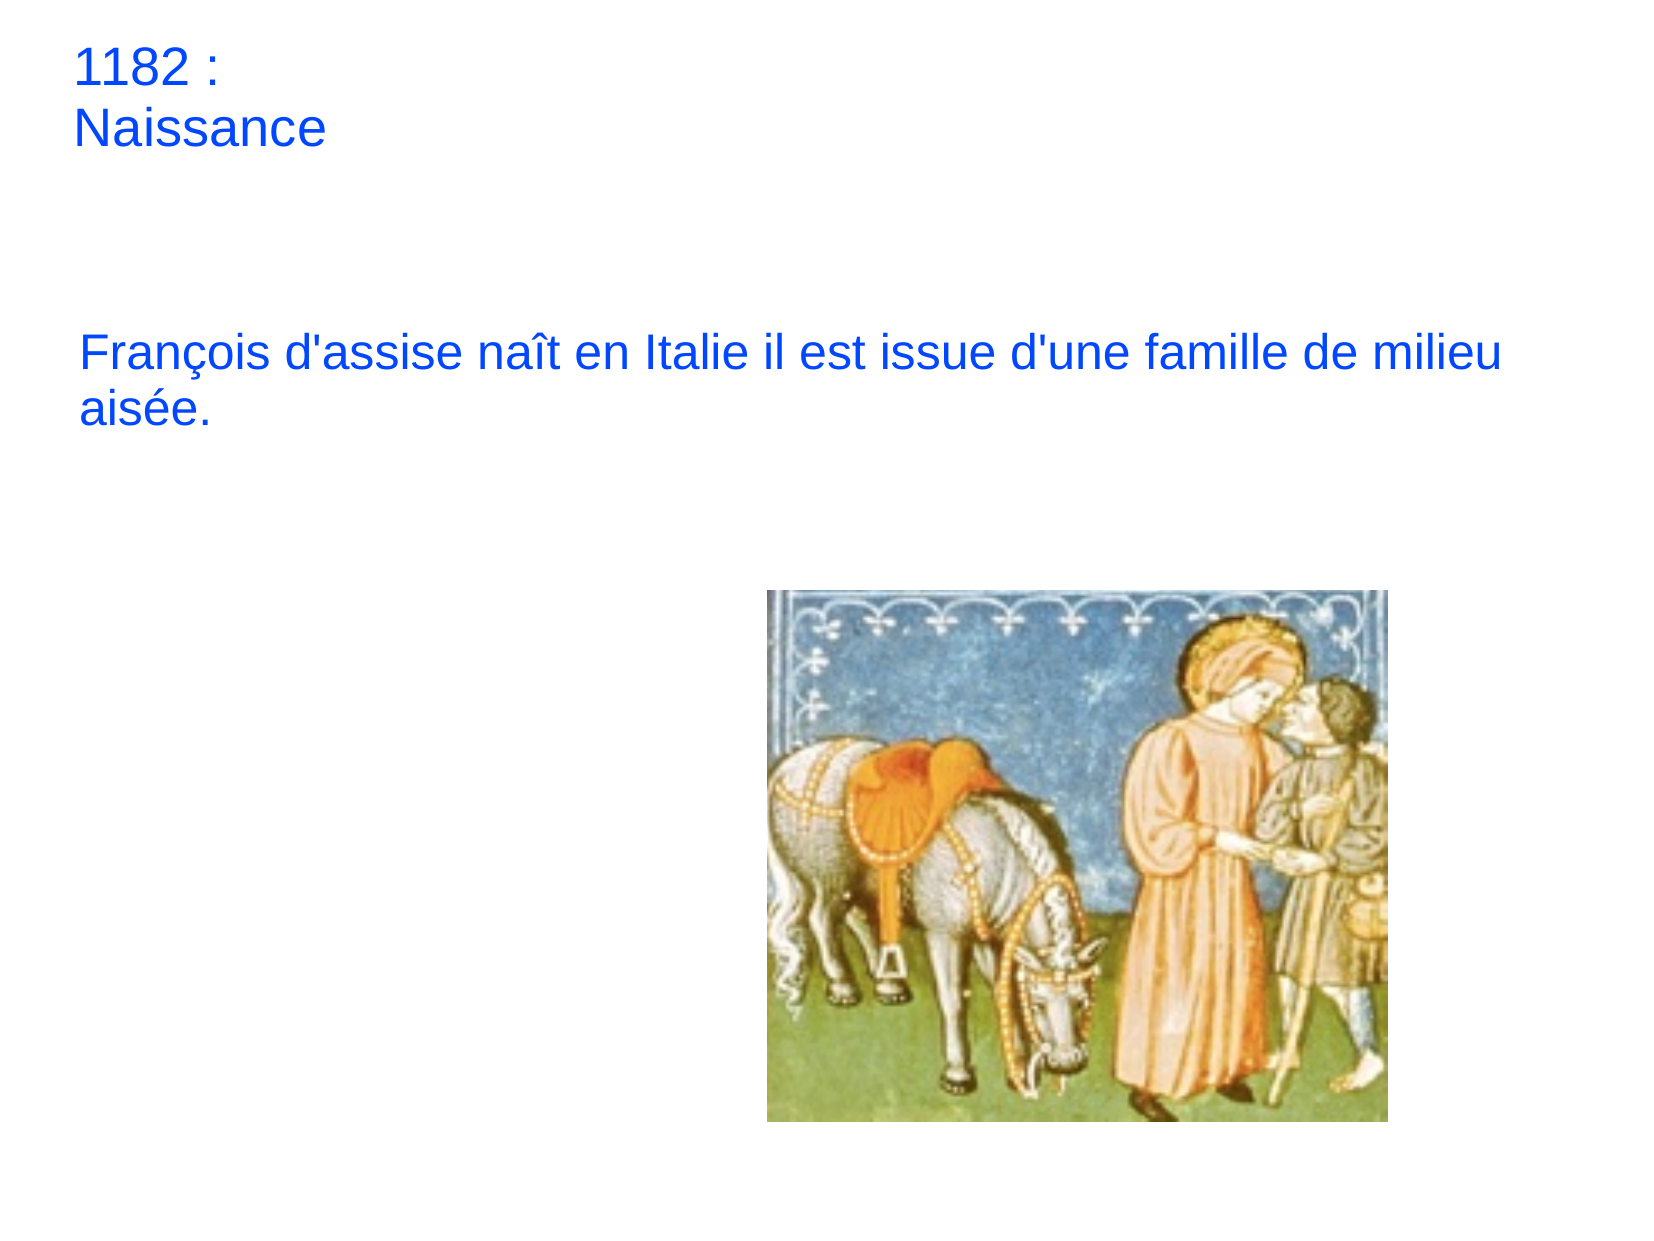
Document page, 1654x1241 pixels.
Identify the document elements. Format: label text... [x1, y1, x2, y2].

picture [767, 590, 1388, 1123]
text_box François d'assise naît en Italie il est issue d'une famille de milieu aisée. [64, 316, 1536, 443]
text_box 1182 : Naissance [59, 29, 502, 166]
